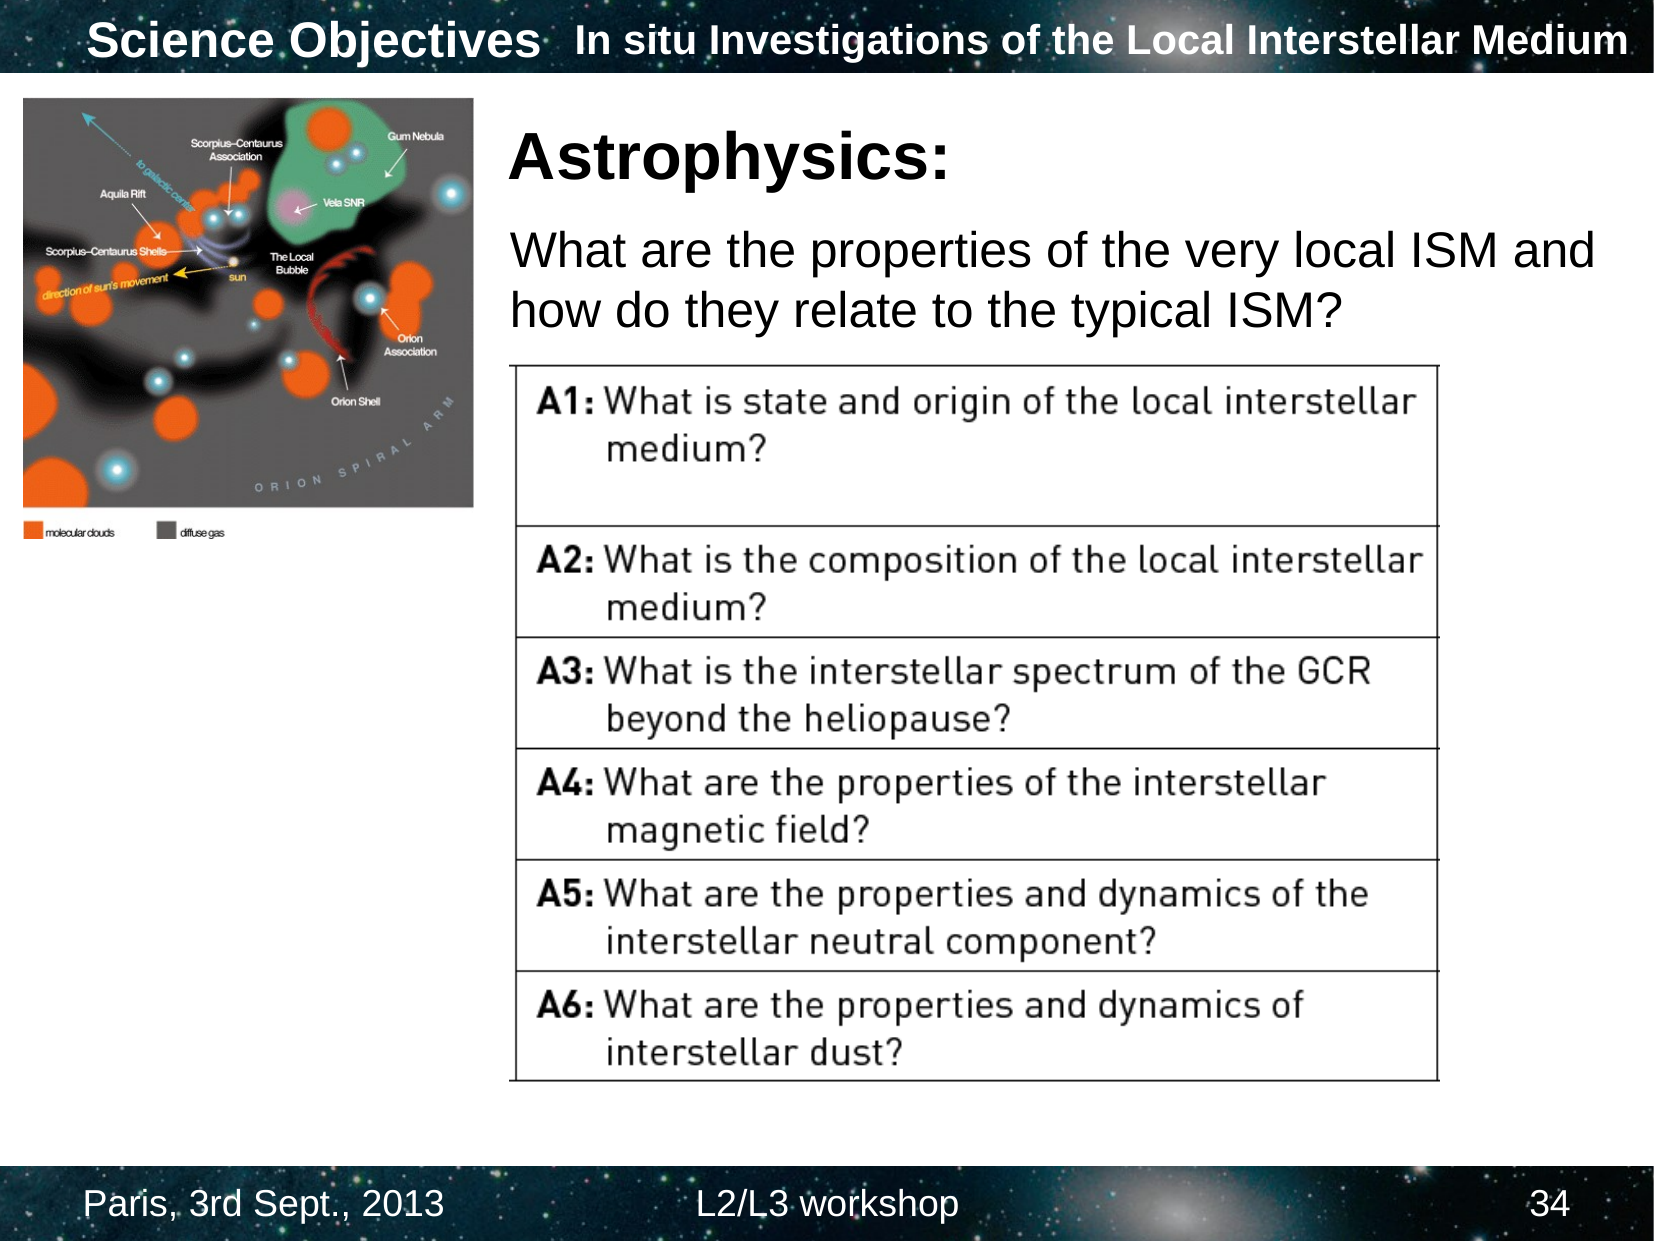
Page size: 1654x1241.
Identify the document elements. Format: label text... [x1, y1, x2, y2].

picture [923, 36, 933, 49]
text_box Science Objectives [71, 0, 557, 71]
picture [0, 1166, 1654, 1241]
picture [873, 44, 881, 49]
picture [1492, 32, 1498, 49]
picture [848, 36, 857, 49]
picture [1382, 35, 1390, 40]
picture [1600, 36, 1607, 49]
picture [949, 36, 957, 49]
picture [557, 0, 1654, 49]
picture [1207, 44, 1215, 49]
picture [1305, 35, 1313, 40]
text_box What are the properties of the very local ISM and how do they relate to the typical ISM? [495, 210, 1635, 1050]
picture [729, 36, 737, 49]
picture [1427, 44, 1435, 49]
picture [23, 97, 474, 539]
picture [595, 36, 603, 49]
picture [1074, 36, 1082, 49]
picture [0, 0, 248, 73]
picture [1613, 36, 1620, 49]
picture [777, 35, 785, 40]
picture [1537, 36, 1546, 49]
picture [1479, 33, 1484, 49]
picture [509, 357, 1440, 1090]
picture [1008, 36, 1018, 49]
text_box Astrophysics: [507, 49, 1654, 257]
picture [1099, 35, 1107, 40]
picture [1159, 36, 1169, 49]
picture [428, 1193, 438, 1201]
picture [1514, 35, 1522, 40]
picture [438, 1212, 443, 1222]
picture [1267, 36, 1275, 49]
